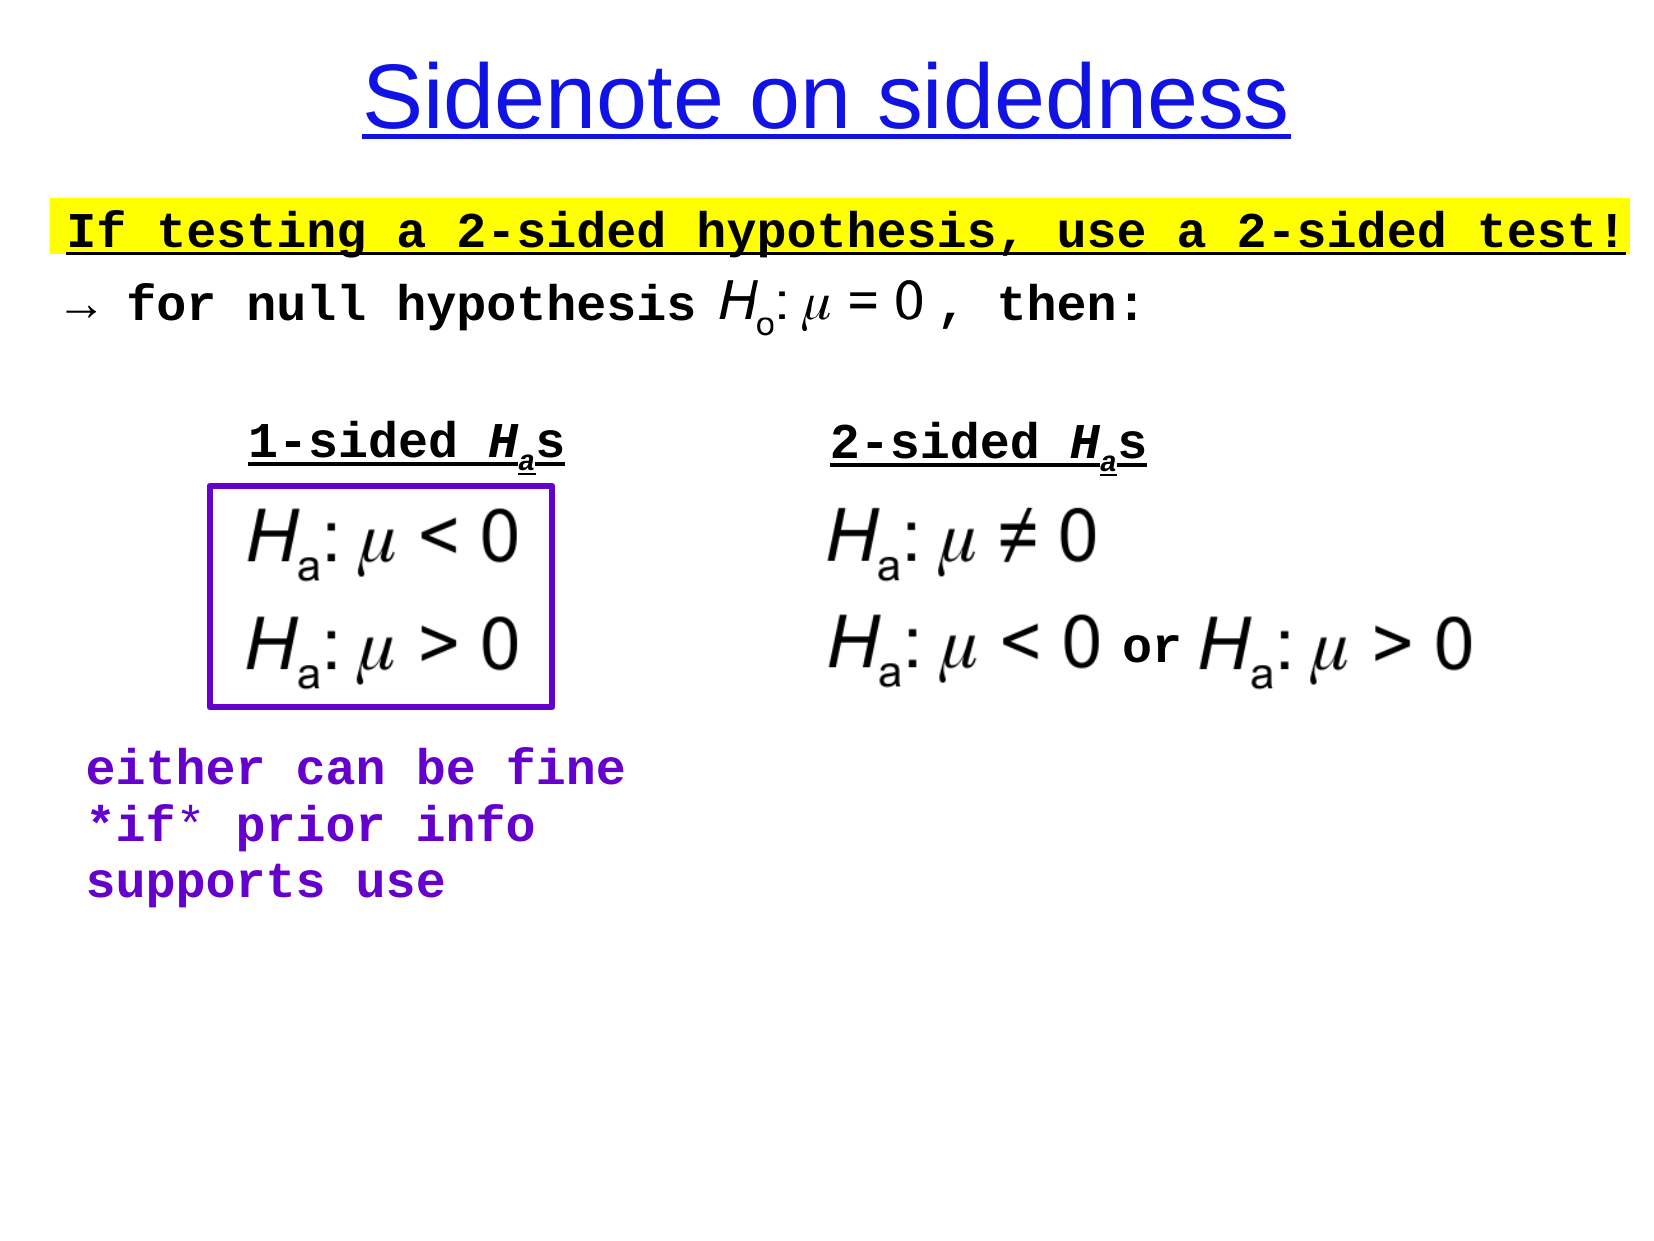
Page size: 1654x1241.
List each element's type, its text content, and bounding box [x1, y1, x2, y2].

title Sidenote on sidedness [0, 28, 1653, 156]
picture [717, 274, 925, 339]
text_box 2-sided Has [814, 409, 1167, 492]
text_box 1-sided Has [233, 408, 585, 491]
picture [826, 499, 1099, 592]
picture [245, 501, 522, 587]
picture [245, 609, 521, 691]
text_box either can be fine *if* prior info supports use [70, 735, 665, 928]
text_box If testing a 2-sided hypothesis, use a 2-sided test! → for null hypothesis , then: [49, 188, 1653, 1191]
picture [826, 607, 1104, 693]
picture [1198, 609, 1475, 691]
text_box or [1107, 613, 1211, 686]
